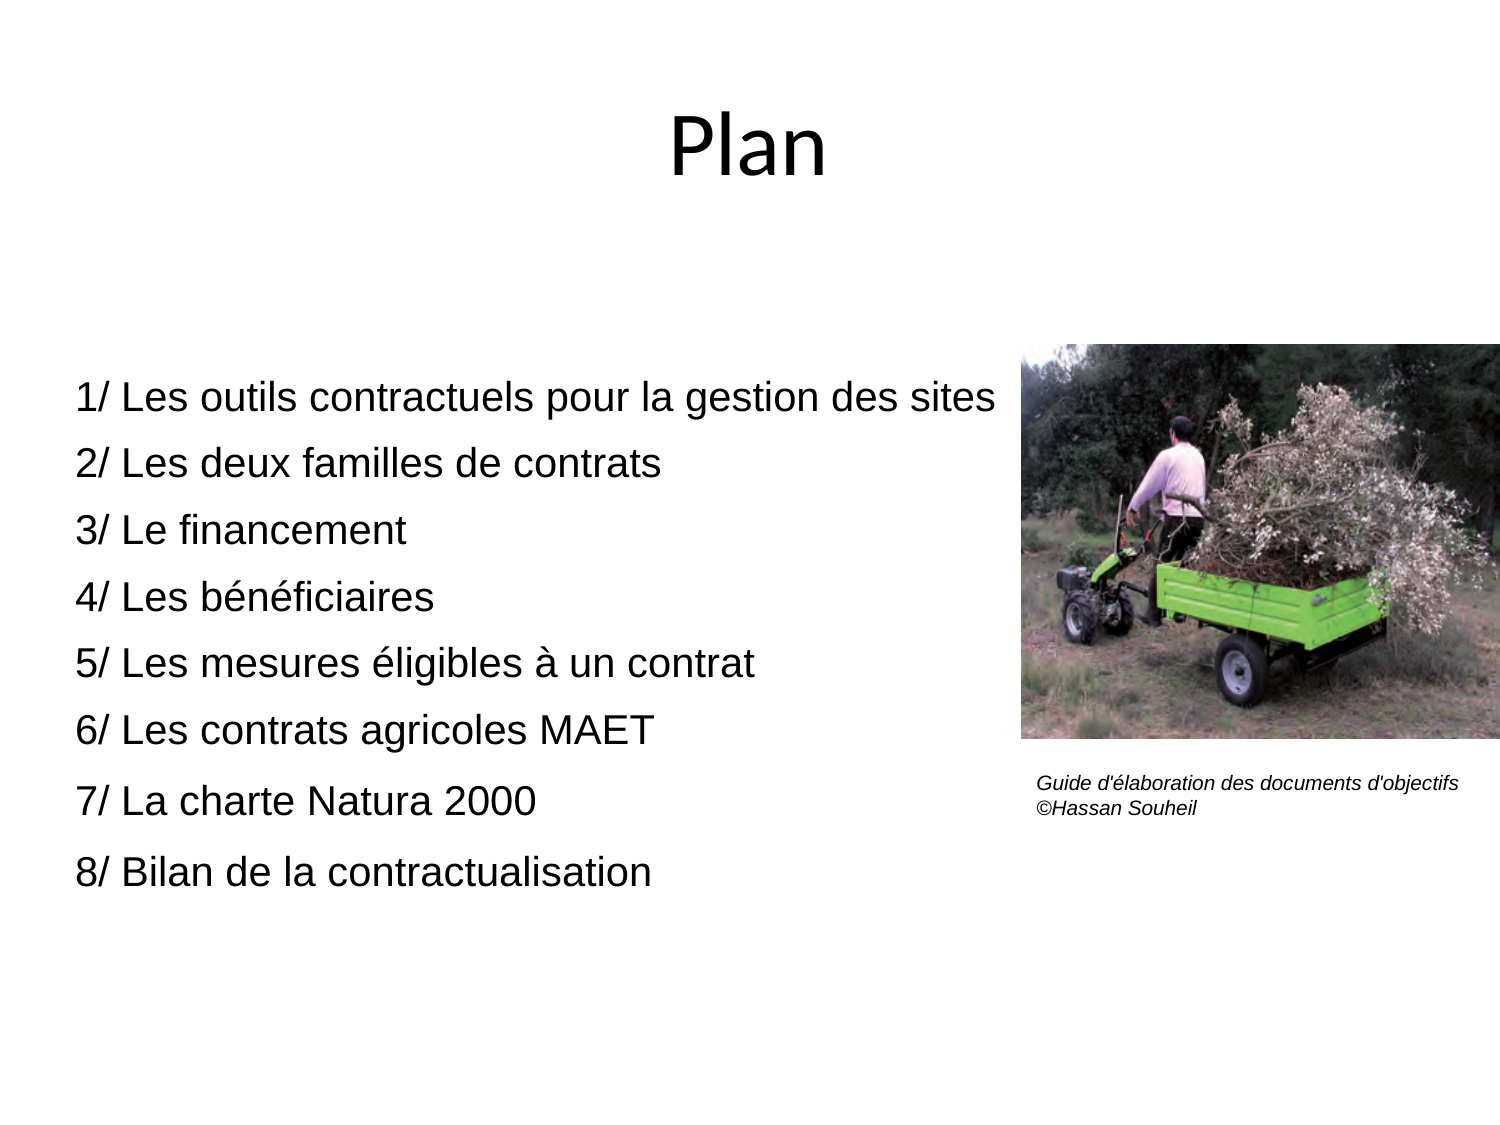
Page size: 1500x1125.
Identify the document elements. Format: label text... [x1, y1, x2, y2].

text_box Guide d'élaboration des documents d'objectifs ©Hassan Souheil [1021, 761, 1474, 827]
title Plan [75, 21, 1423, 257]
list 1/ Les outils contractuels pour la gestion des sites 2/ Les deux familles de contrats 3/ Le financement 4/ Les bénéficiaires 5/ Les mesures éligibles à un contrat 6/ Les contrats agricoles MAET 7/ La charte Natura 2000 8/ Bilan de la contractualisation [75, 262, 1423, 1003]
picture [1021, 344, 1500, 739]
